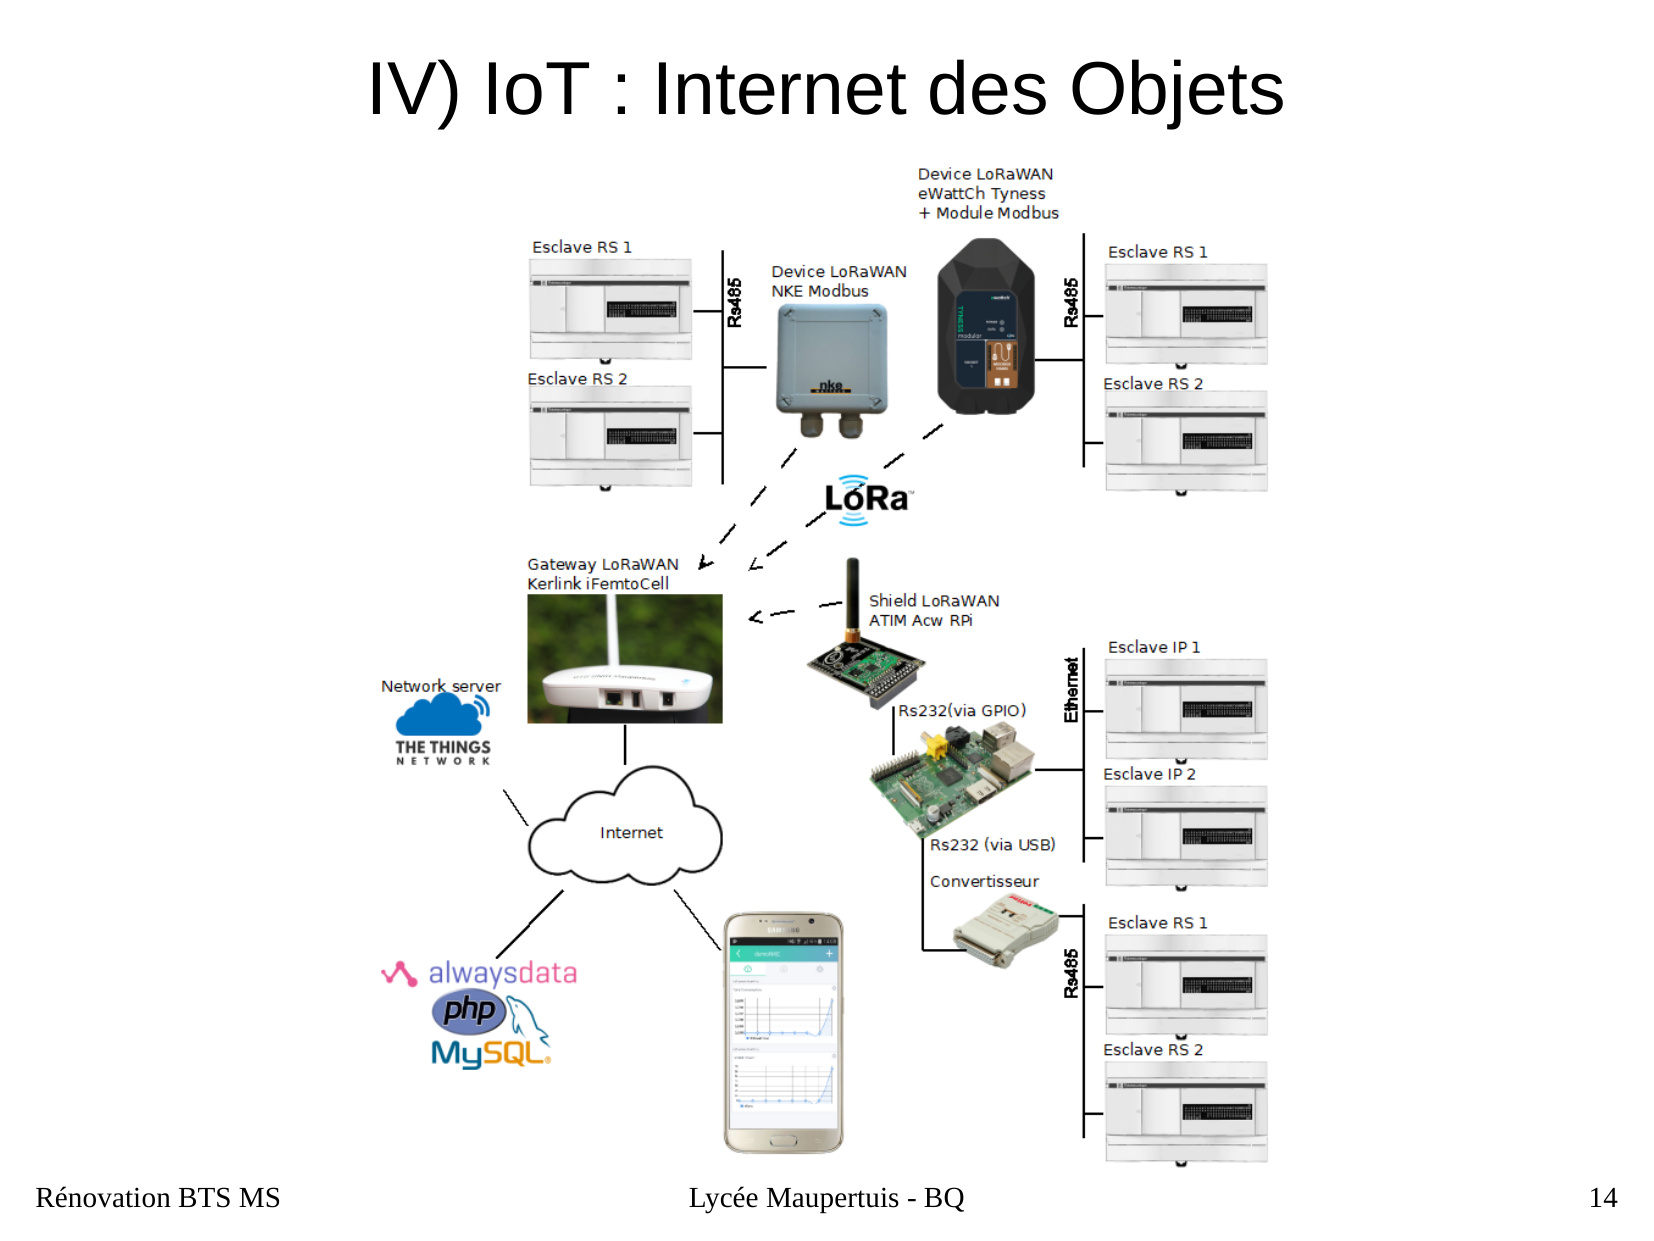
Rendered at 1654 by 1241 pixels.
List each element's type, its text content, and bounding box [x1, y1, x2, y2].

title IV) IoT : Internet des Objets [35, 35, 1619, 142]
picture [380, 165, 1273, 1170]
